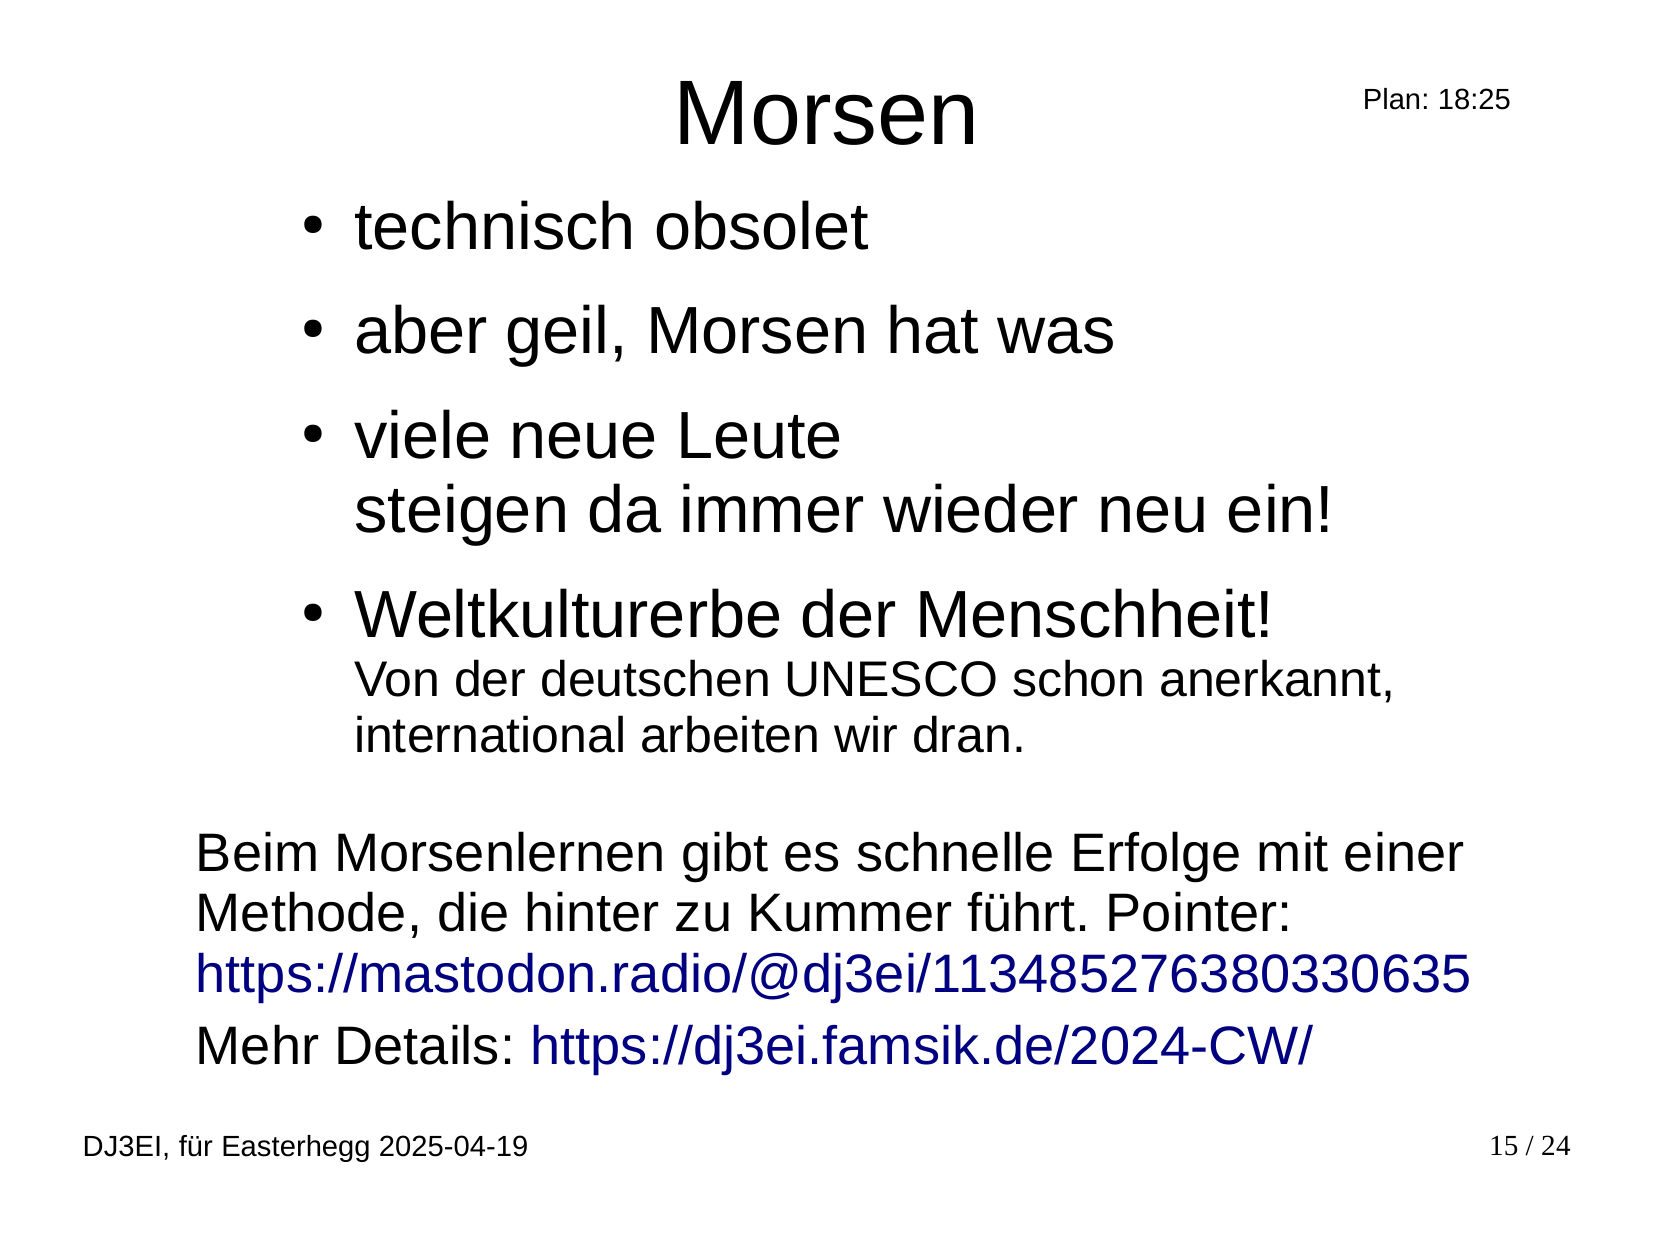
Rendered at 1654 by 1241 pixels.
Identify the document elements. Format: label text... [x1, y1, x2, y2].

title Morsen [82, 49, 1571, 178]
list technisch obsolet aber geil, Morsen hat was viele neue Leute steigen da immer wieder neu ein! Weltkulturerbe der Menschheit! Von der deutschen UNESCO schon anerkannt, international arbeiten wir dran. [283, 188, 1453, 780]
text_box Plan: 18:25 [1348, 75, 1527, 123]
text_box Beim Morsenlernen gibt es schnelle Erfolge mit einer Methode, die hinter zu Kummer führt. Pointer: https://mastodon.radio/@dj3ei/113485276380330635 Mehr Details: https://dj3ei.famsik.de/2024-CW/ [181, 814, 1489, 1084]
